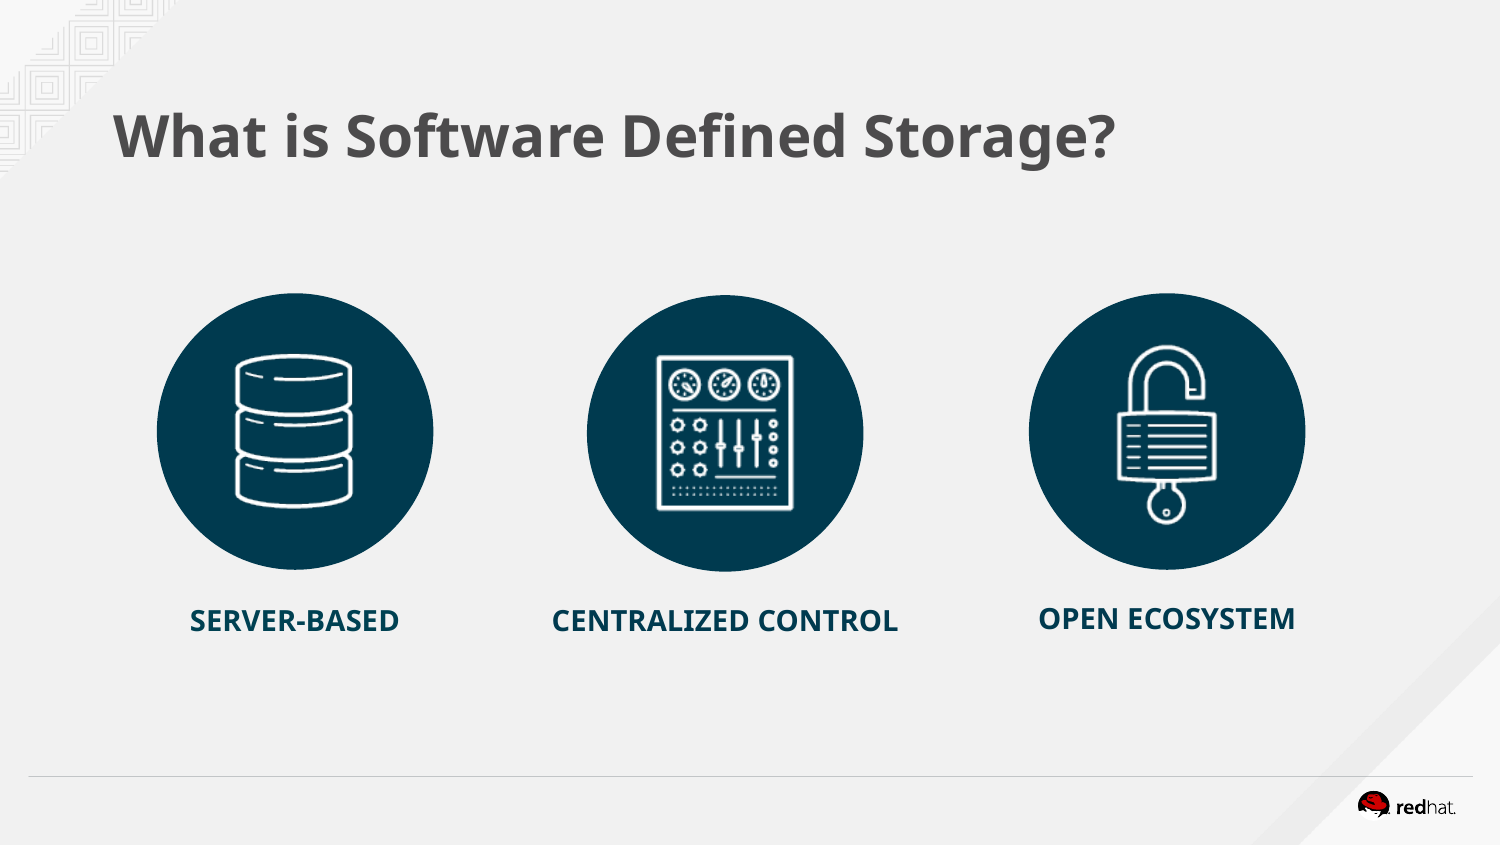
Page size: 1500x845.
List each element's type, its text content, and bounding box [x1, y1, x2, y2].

text_box [1094, 549, 1241, 570]
text_box [586, 344, 619, 522]
picture [0, 0, 1500, 845]
text_box SERVER-BASED [163, 594, 428, 645]
text_box [1286, 360, 1306, 503]
text_box [1092, 293, 1242, 315]
text_box [831, 344, 864, 523]
text_box OPEN ECOSYSTEM [1016, 592, 1318, 643]
text_box [1028, 353, 1053, 510]
text_box [633, 295, 817, 330]
text_box CENTRALIZED CONTROL [531, 594, 919, 645]
text_box [638, 541, 812, 572]
text_box [197, 293, 394, 334]
text_box [395, 335, 434, 528]
text_box What is Software Defined Storage? [113, 0, 1457, 169]
text_box [156, 335, 196, 528]
text_box [201, 533, 389, 570]
